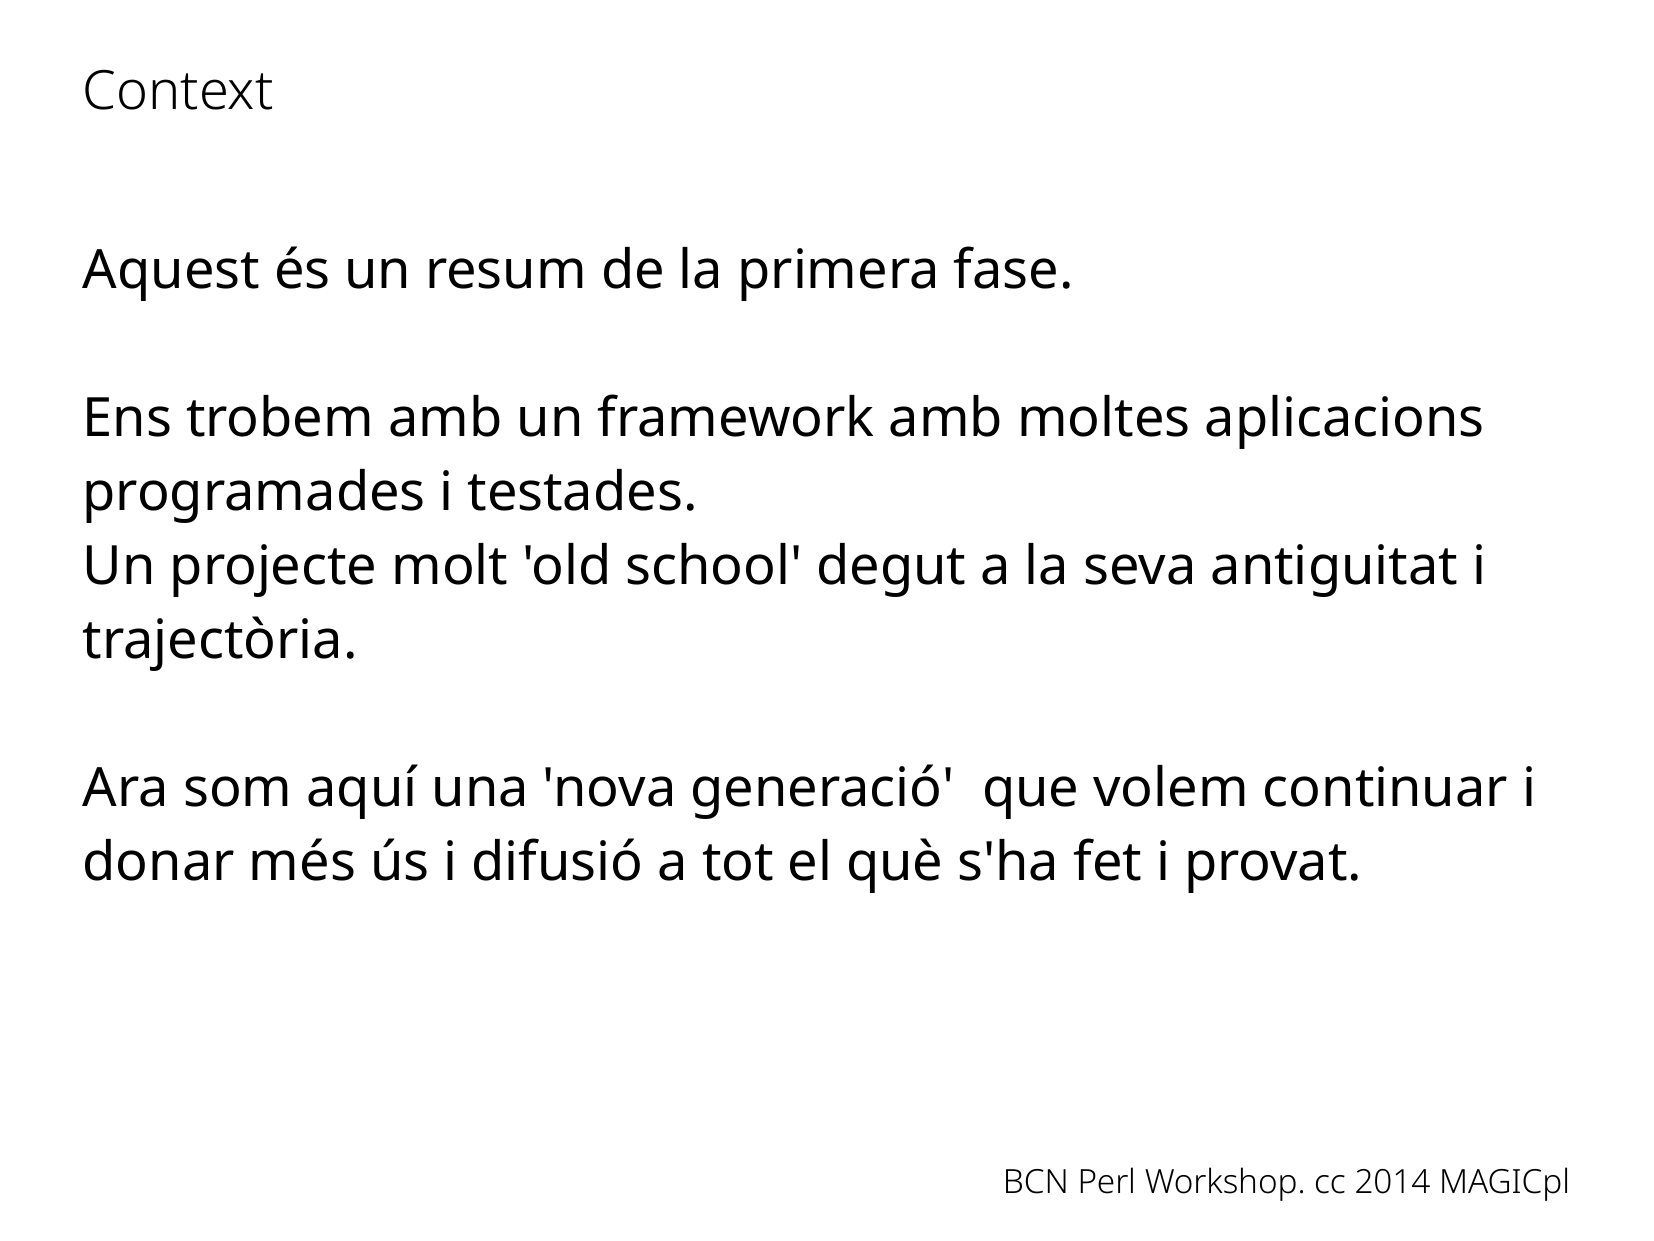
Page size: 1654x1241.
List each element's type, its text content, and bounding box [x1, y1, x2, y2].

title Context [82, 47, 1571, 130]
title BCN Perl Workshop. cc 2014 MAGICpl [82, 1139, 1571, 1223]
subtitle Aquest és un resum de la primera fase. Ens trobem amb un framework amb moltes aplicacions programades i testades. Un projecte molt 'old school' degut a la seva antiguitat i trajectòria. Ara som aquí una 'nova generació' que volem continuar i donar més ús i difusió a tot el què s'ha fet i provat. [82, 159, 1583, 1117]
